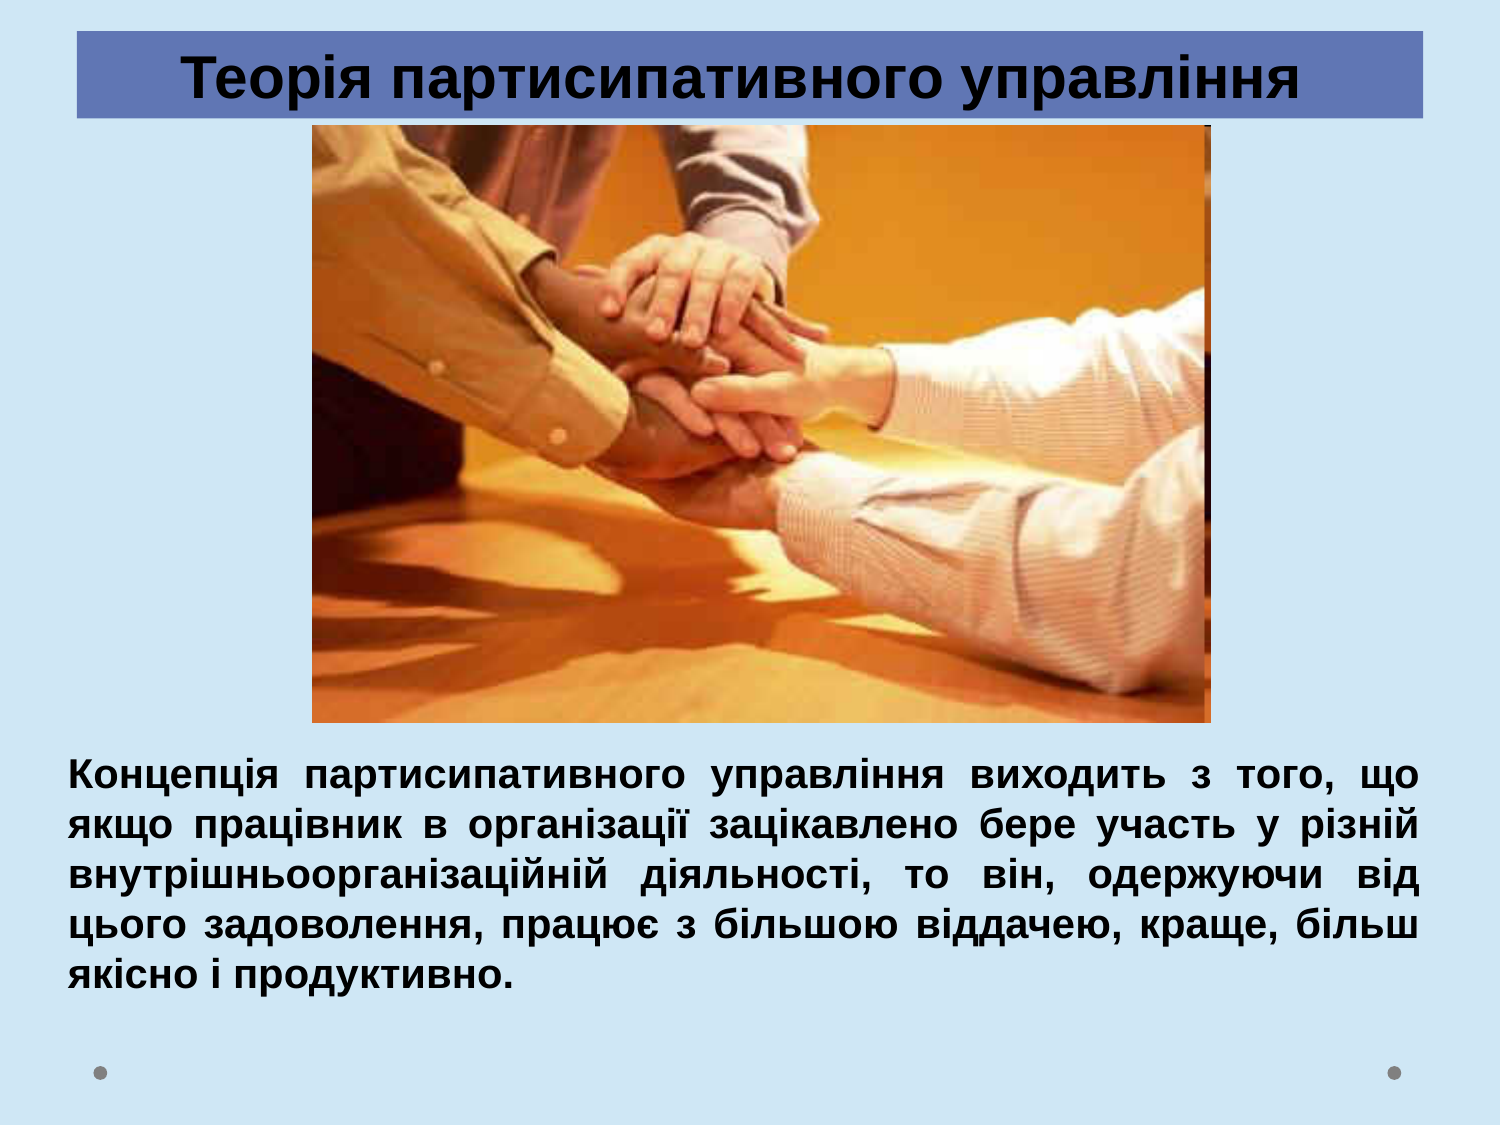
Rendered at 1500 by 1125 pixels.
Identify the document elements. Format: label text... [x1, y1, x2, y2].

text_box Теорія партисипативного управління [76, 31, 1424, 119]
text_box Концепція партисипативного управління виходить з того, що якщо працівник в організації зацікавлено бере участь у різній внутрішньоорганізаційній діяльності, то він, одержуючи від цього задоволення, працює з більшою віддачею, краще, більш якісно і продуктивно. [53, 739, 1436, 1005]
picture [312, 125, 1211, 723]
